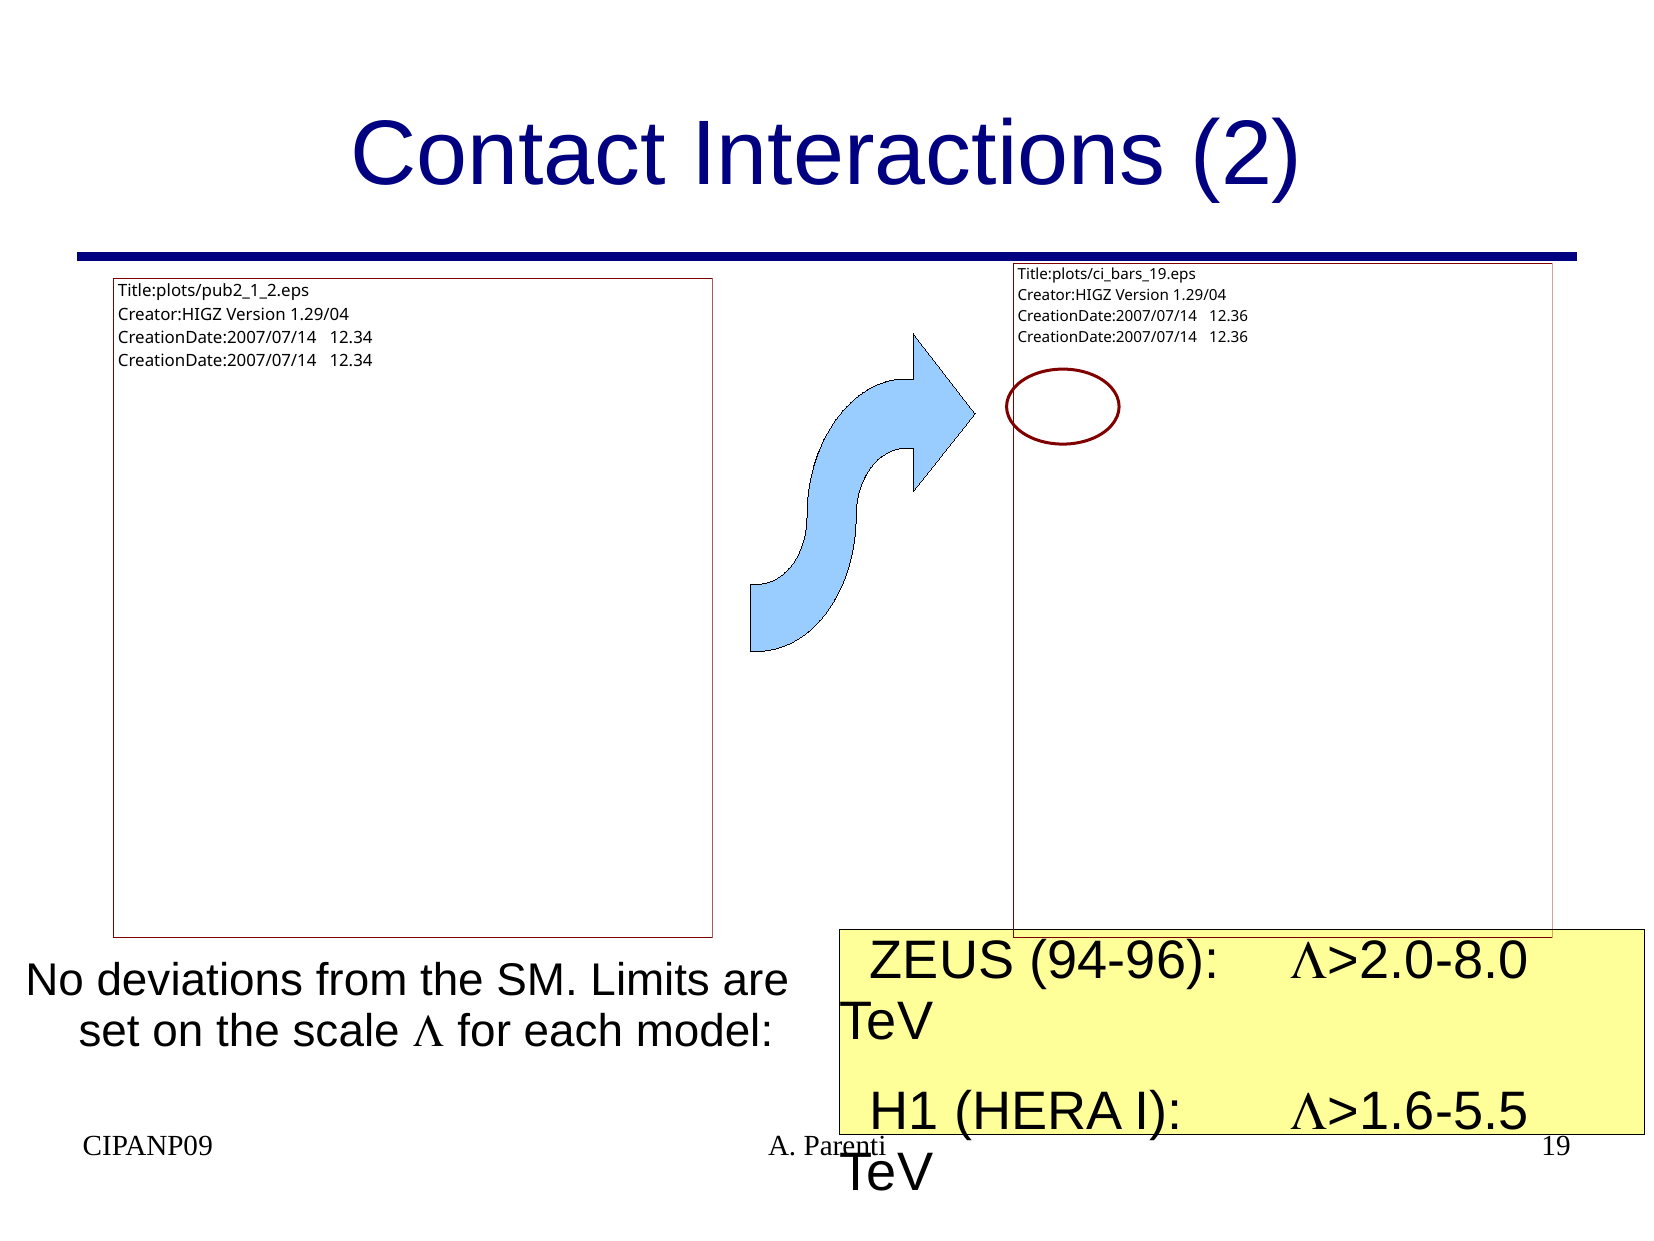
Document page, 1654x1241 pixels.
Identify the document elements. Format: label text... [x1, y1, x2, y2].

list ZEUS (94-96): L>2.0-8.0 TeV H1 (HERA I): L>1.6-5.5 TeV [839, 929, 1645, 1135]
picture [112, 277, 713, 938]
list No deviations from the SM. Limits are set on the scale L for each model: [7, 953, 839, 1114]
picture [1012, 262, 1553, 938]
title Contact Interactions (2) [82, 56, 1571, 250]
picture [1012, 371, 1117, 442]
text_box [750, 333, 976, 652]
